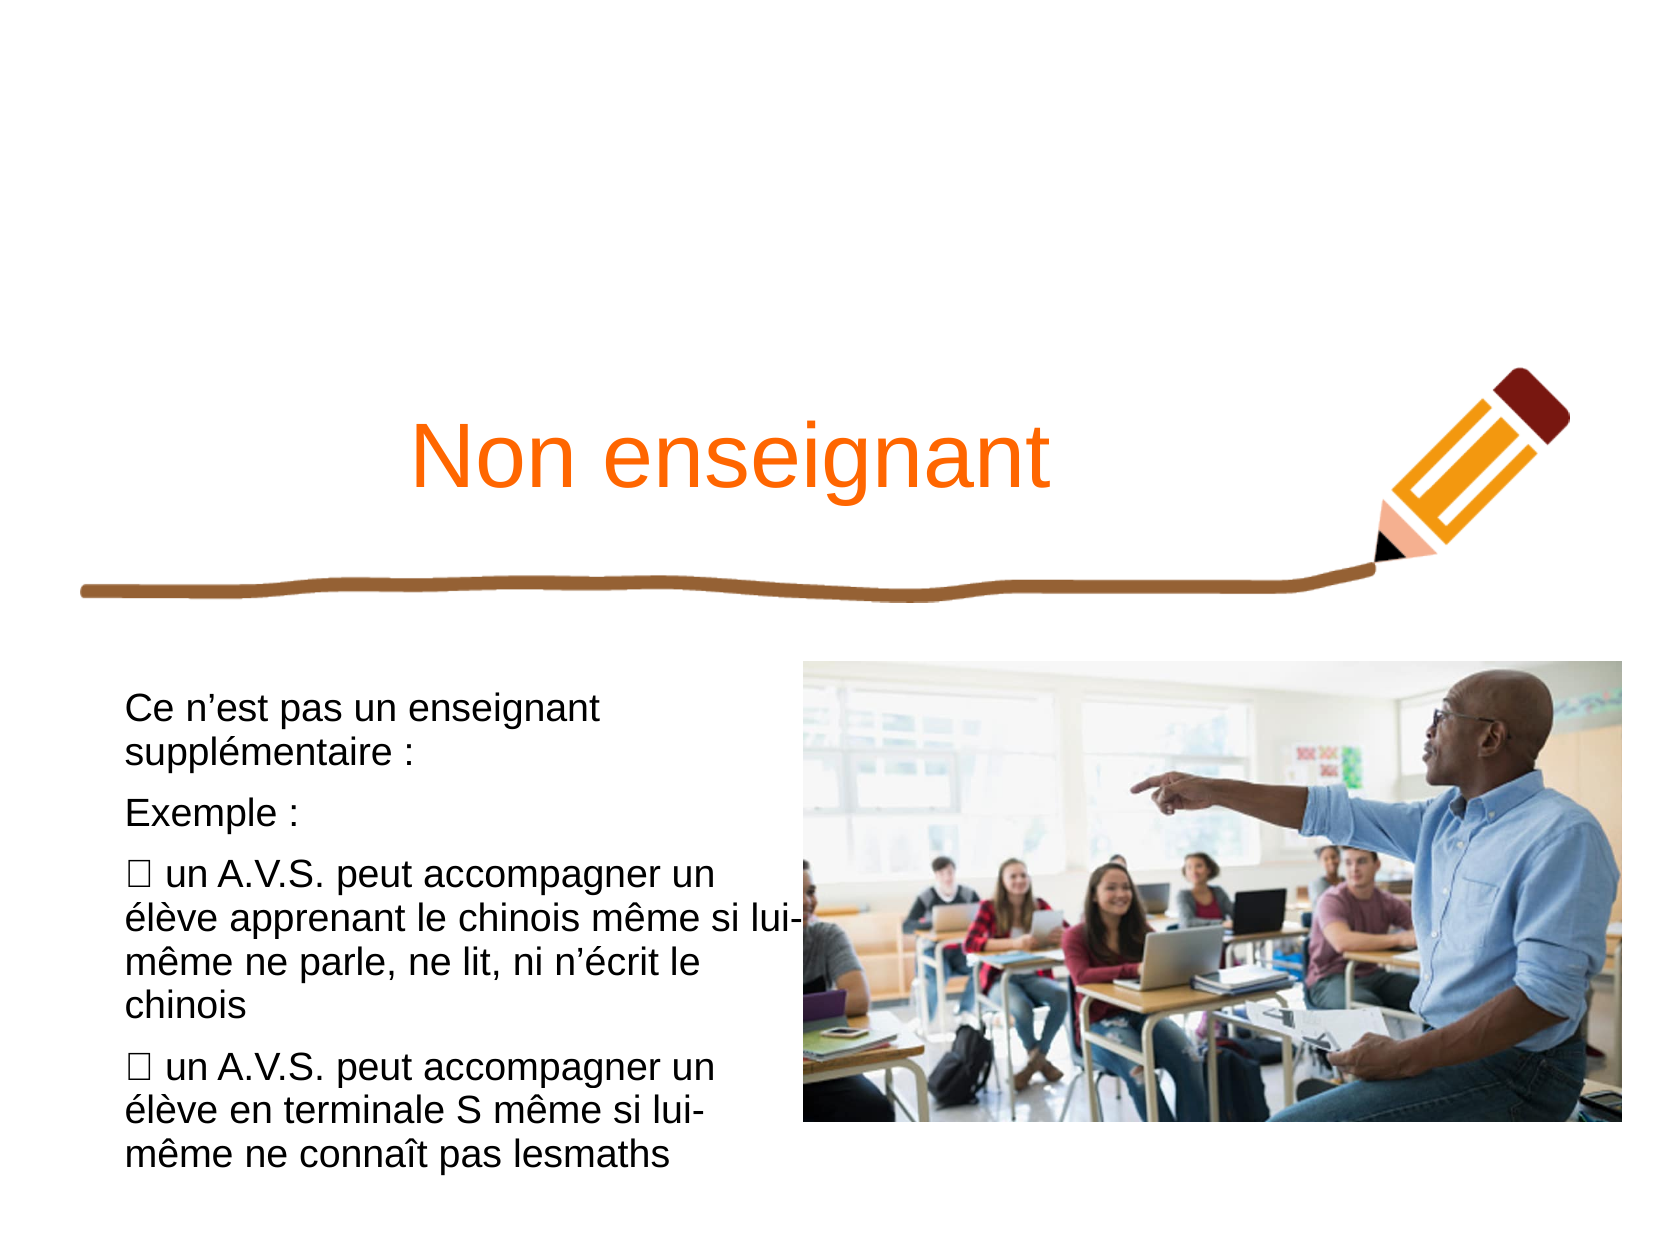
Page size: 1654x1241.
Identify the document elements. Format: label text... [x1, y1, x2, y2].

title Non enseignant [82, 352, 1379, 560]
picture [80, 367, 1570, 603]
picture [803, 661, 1622, 1123]
list Ce n’est pas un enseignant supplémentaire : Exemple :  un A.V.S. peut accompagner un élève apprenant le chinois même si lui-même ne parle, ne lit, ni n’écrit le chinois  un A.V.S. peut accompagner un élève en terminale S même si lui-même ne connaît pas lesmaths [82, 685, 809, 1177]
